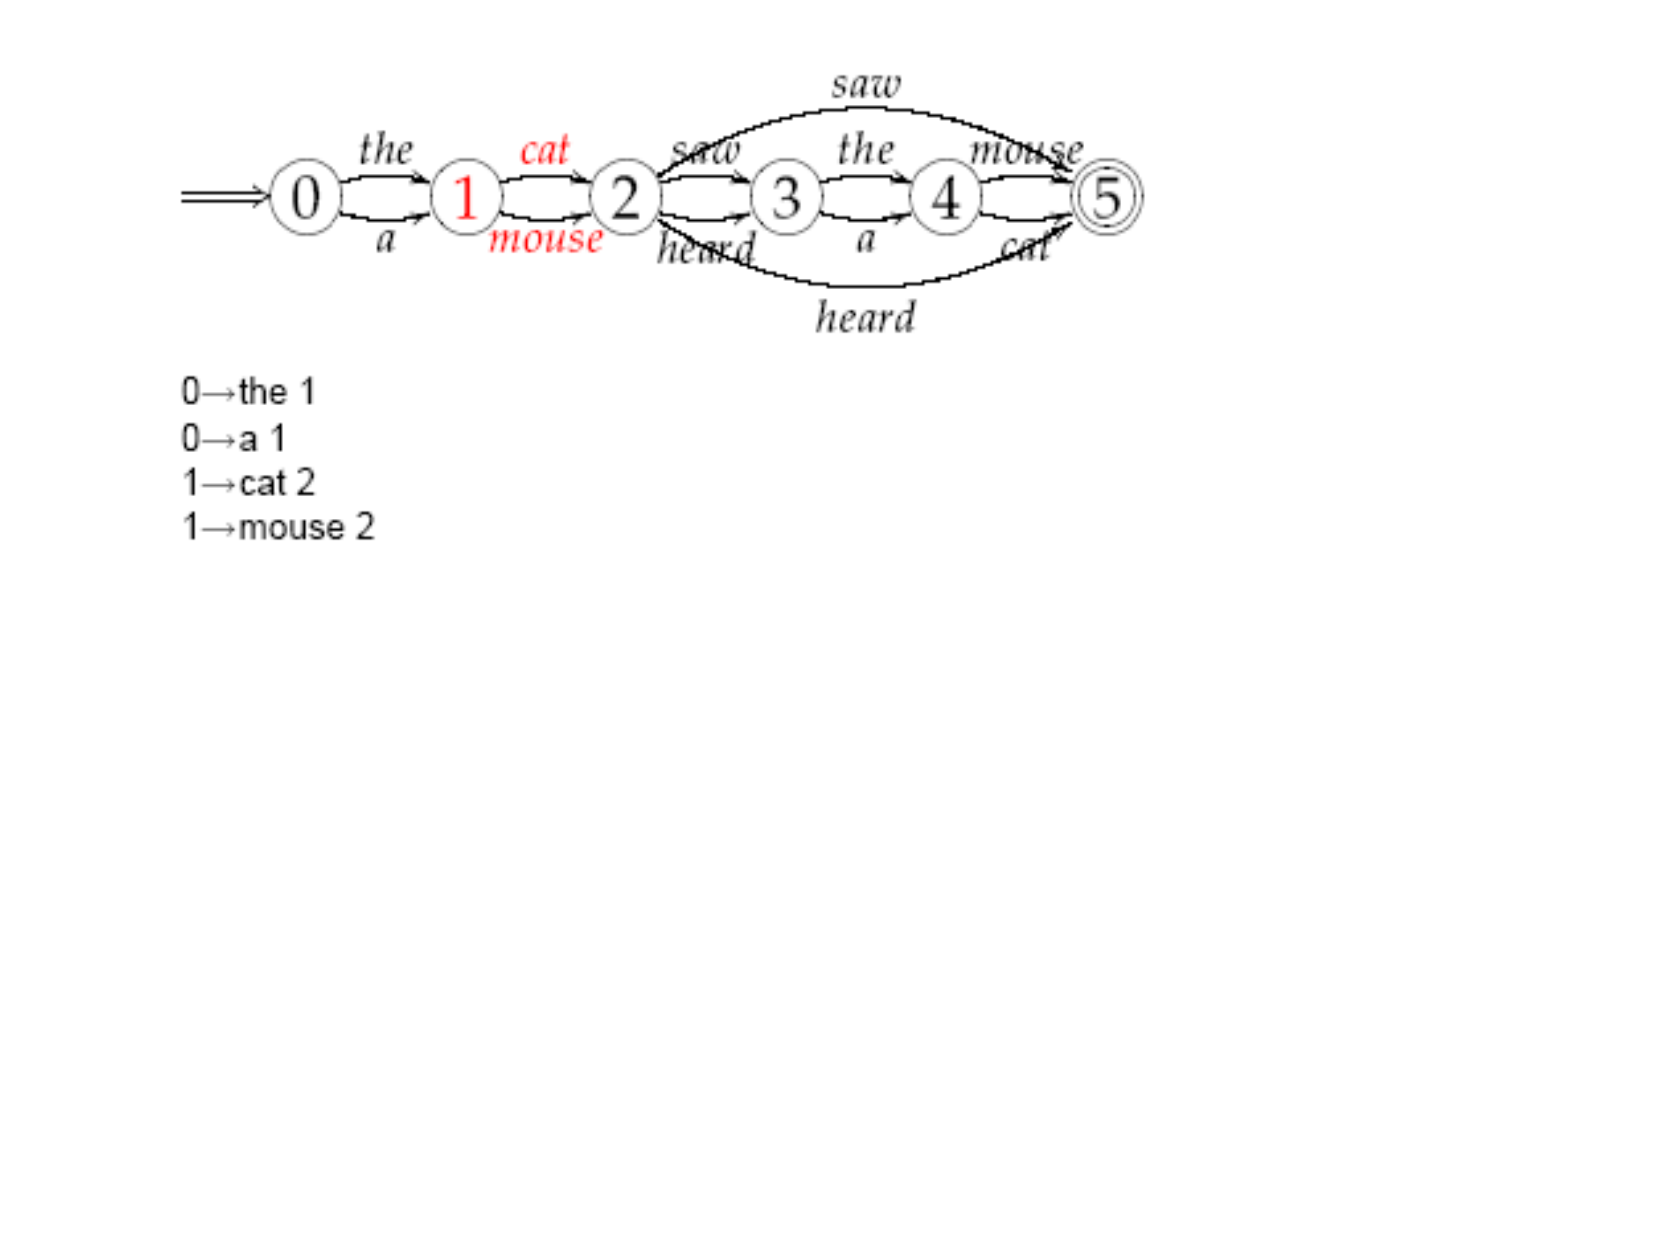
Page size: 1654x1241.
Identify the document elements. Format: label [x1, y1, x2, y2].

picture [13, 13, 1478, 1106]
